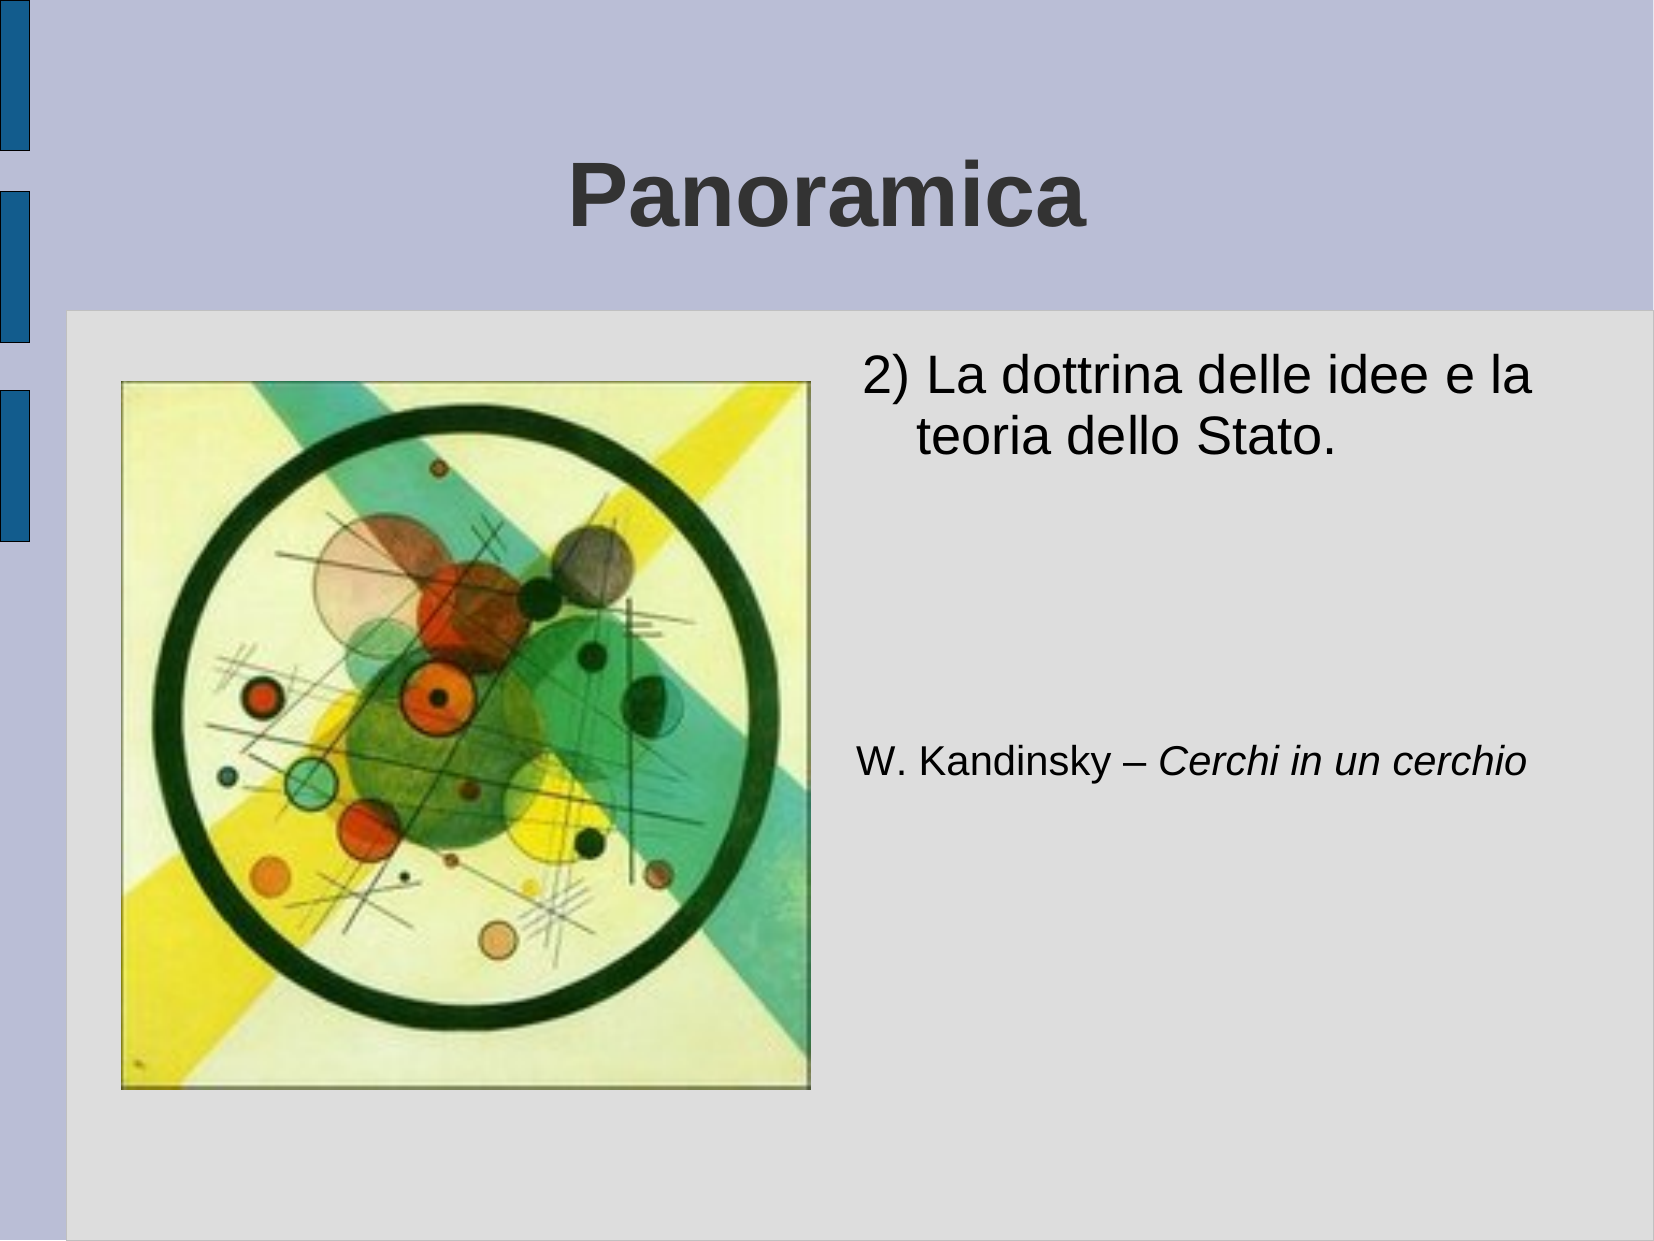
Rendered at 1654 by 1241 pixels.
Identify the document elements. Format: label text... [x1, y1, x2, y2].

picture [121, 381, 811, 1090]
text_box W. Kandinsky – Cerchi in un cerchio [856, 738, 1565, 786]
title Panoramica [121, 91, 1534, 299]
list 2) La dottrina delle idee e la teoria dello Stato. [845, 344, 1535, 1127]
